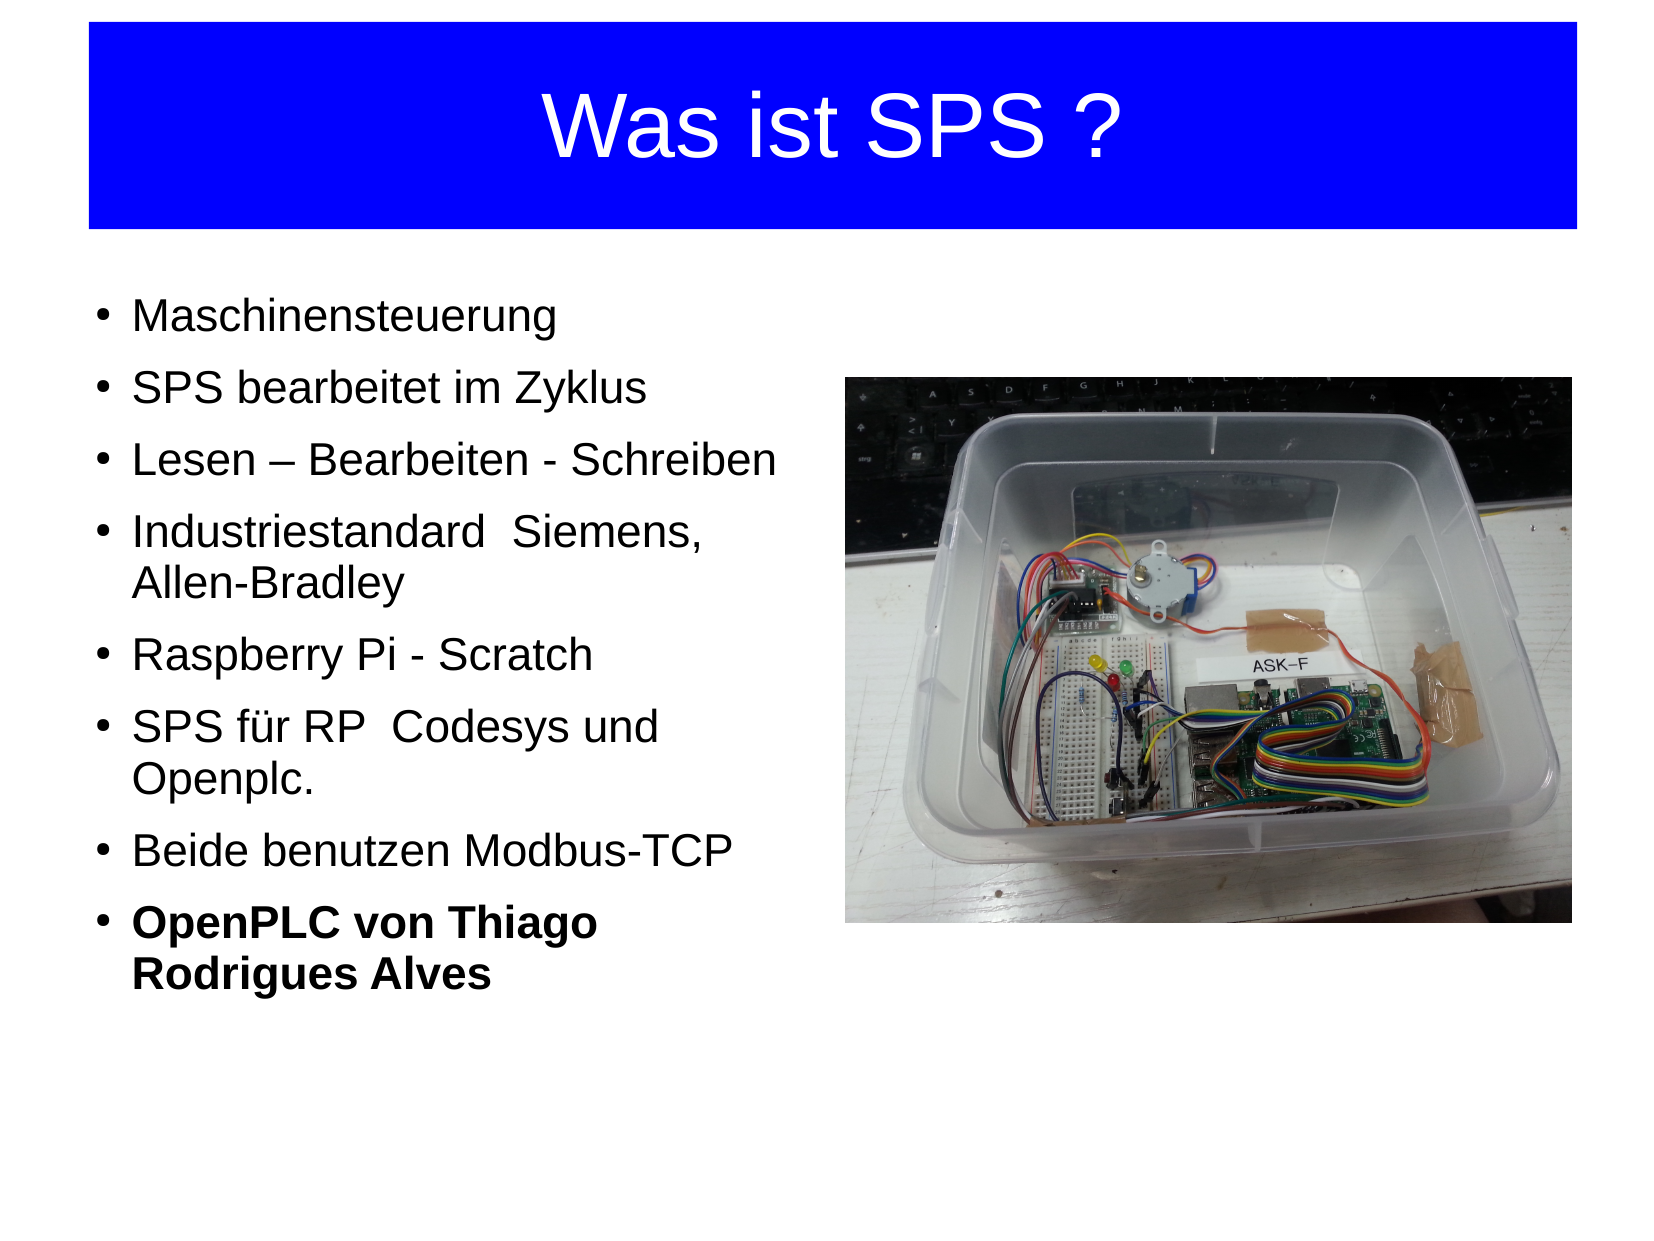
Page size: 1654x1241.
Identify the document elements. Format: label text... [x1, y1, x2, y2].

picture [845, 377, 1572, 923]
list Maschinensteuerung SPS bearbeitet im Zyklus Lesen – Bearbeiten - Schreiben Industriestandard Siemens, Allen-Bradley Raspberry Pi - Scratch SPS für RP Codesys und Openplc. Beide benutzen Modbus-TCP OpenPLC von Thiago Rodrigues Alves [82, 290, 809, 1010]
title Was ist SPS ? [88, 21, 1578, 230]
